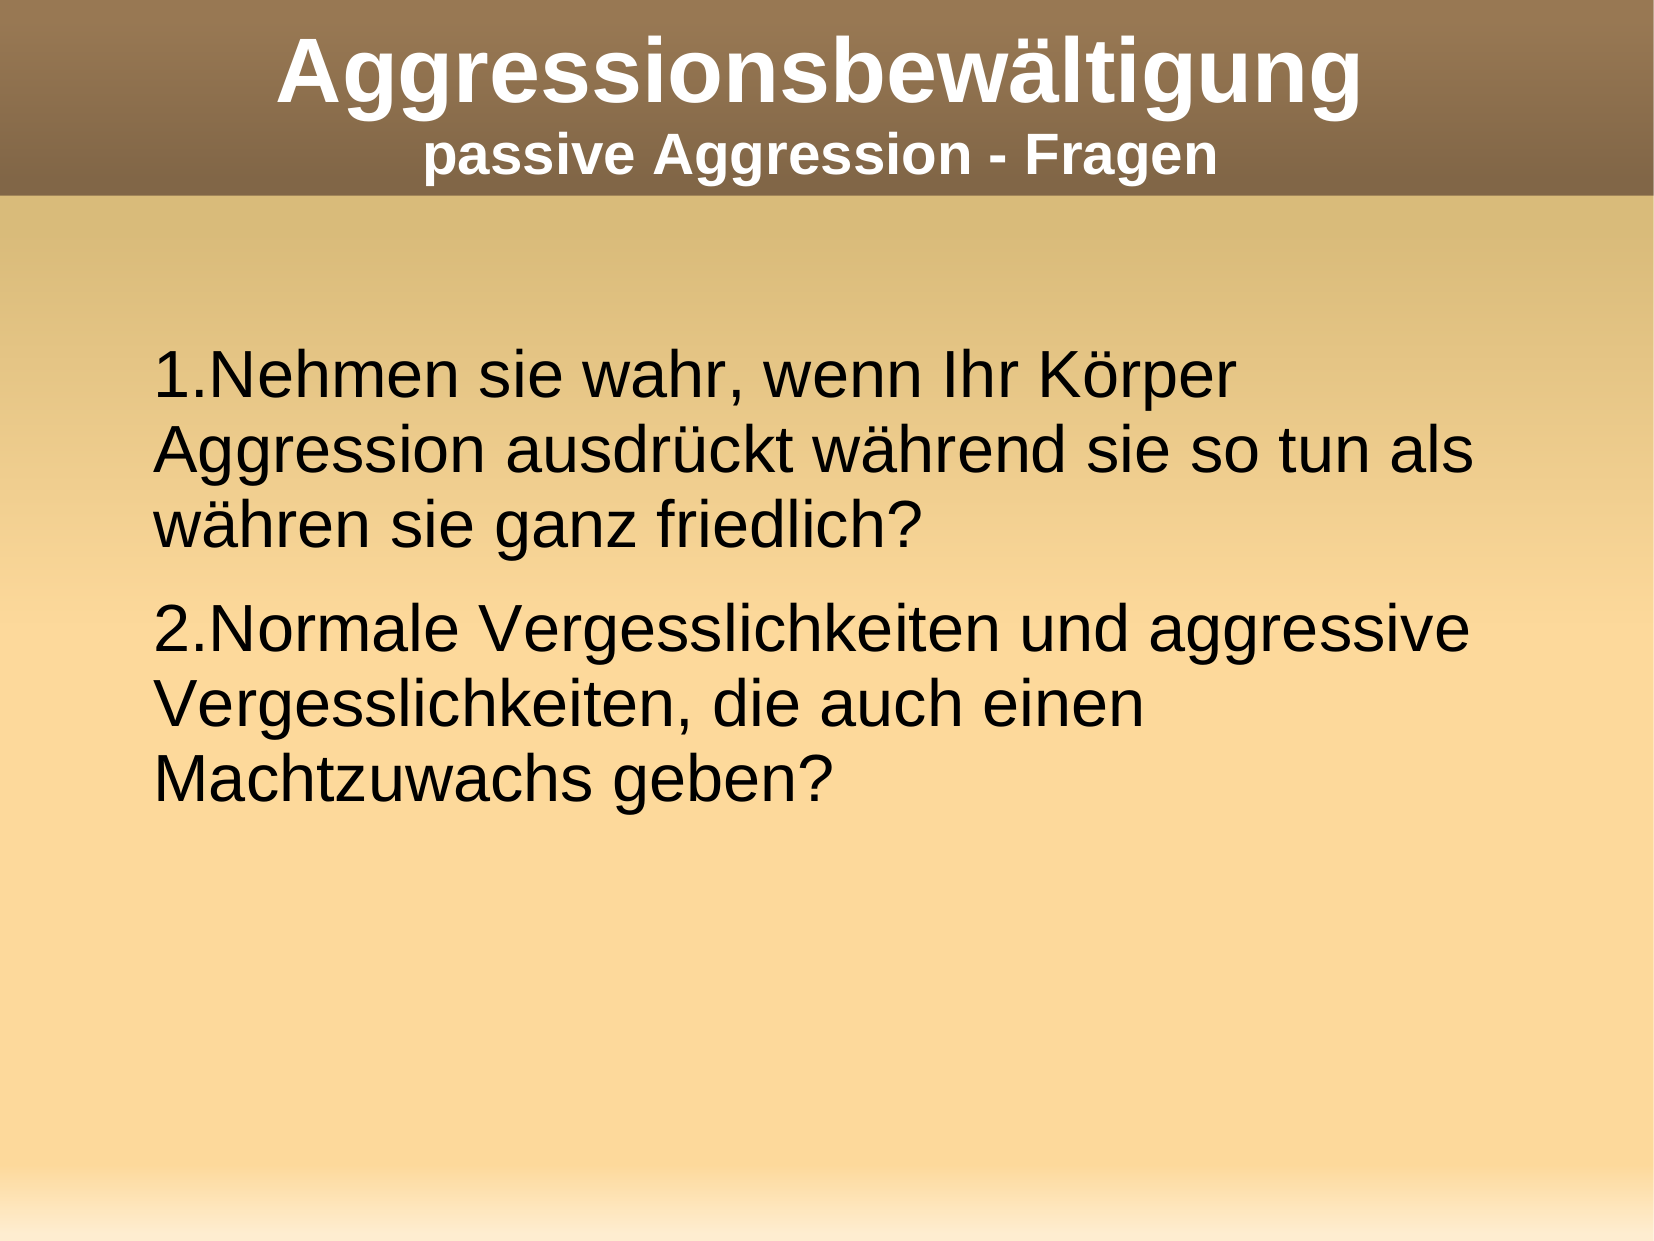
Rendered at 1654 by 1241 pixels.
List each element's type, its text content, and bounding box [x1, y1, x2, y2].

picture [0, 0, 1654, 1241]
title Aggressionsbewältigung passive Aggression - Fragen [76, 0, 1565, 208]
list 1.Nehmen sie wahr, wenn Ihr Körper Aggression ausdrückt während sie so tun als währen sie ganz friedlich? 2.Normale Vergesslichkeiten und aggressive Vergesslichkeiten, die auch einen Machtzuwachs geben? [82, 337, 1571, 1037]
